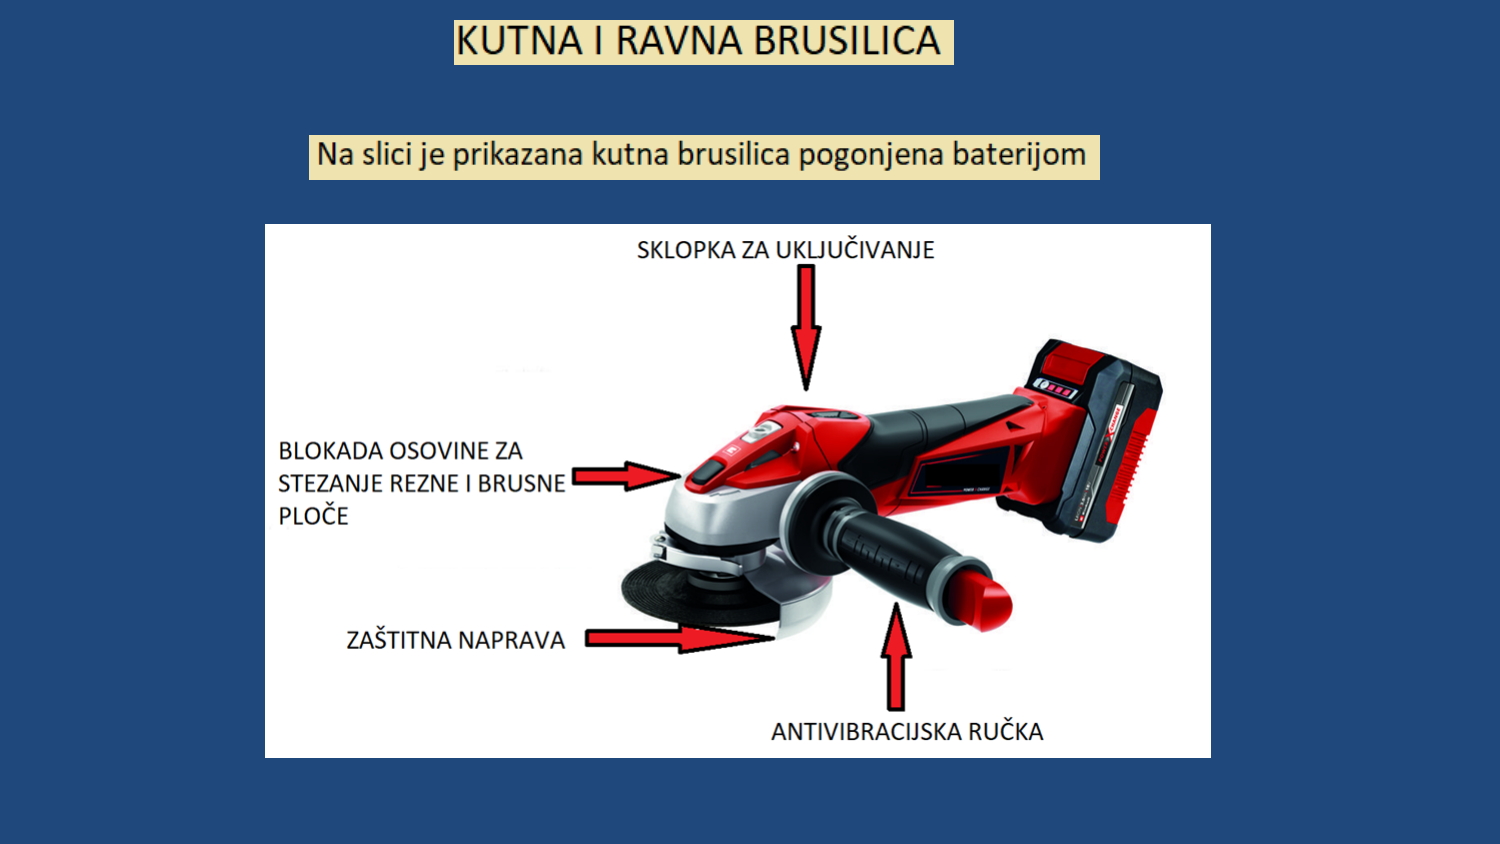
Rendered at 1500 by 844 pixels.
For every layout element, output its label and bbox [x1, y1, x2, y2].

picture [309, 135, 1100, 180]
picture [265, 224, 1211, 758]
picture [454, 20, 954, 65]
